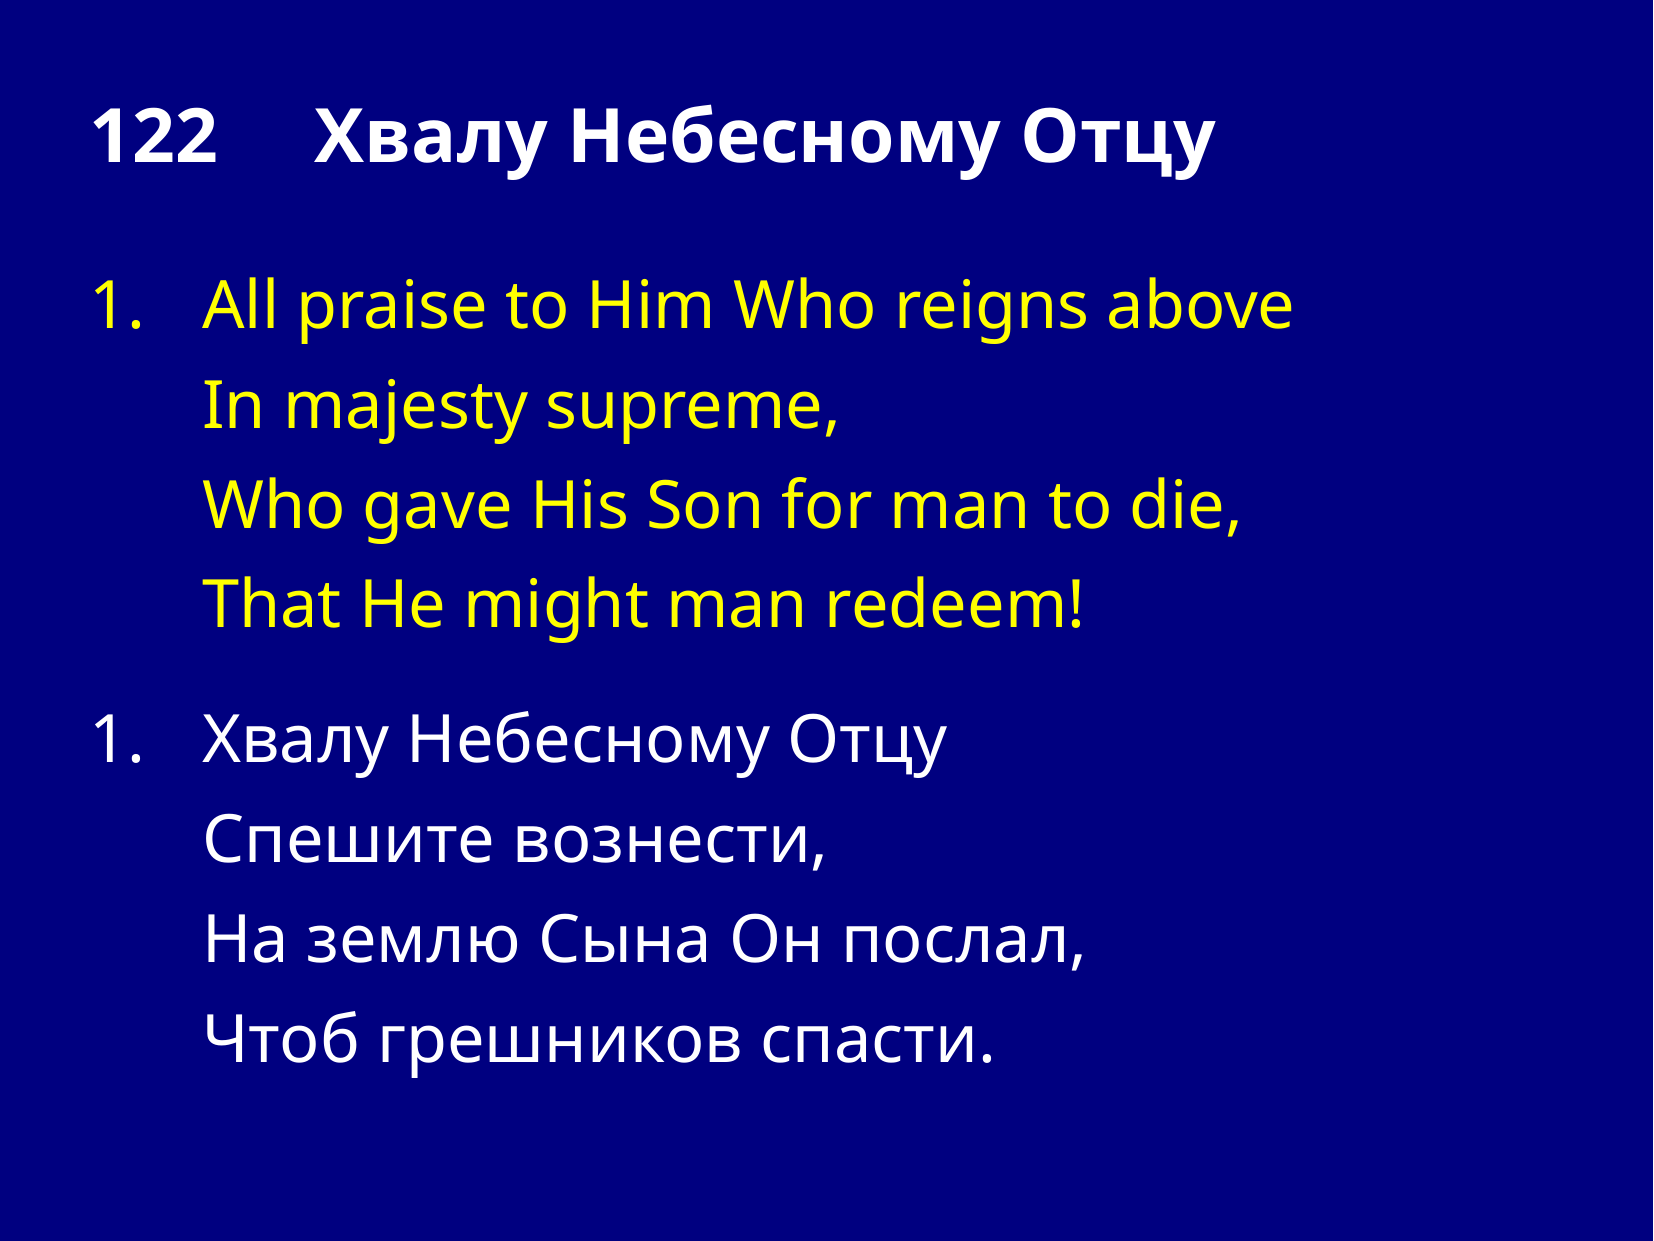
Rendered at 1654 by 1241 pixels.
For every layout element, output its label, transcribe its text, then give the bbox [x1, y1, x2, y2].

text_box 122 Хвалу Небесному Отцу [75, 75, 1576, 188]
text_box 1. All praise to Him Who reigns above In majesty supreme, Who gave His Son for man to die, That He might man redeem! [75, 188, 1576, 638]
text_box 1. Хвалу Небесному Отцу Спешите вознести, На землю Сына Он послал, Чтоб грешников спасти. [75, 675, 1576, 1163]
